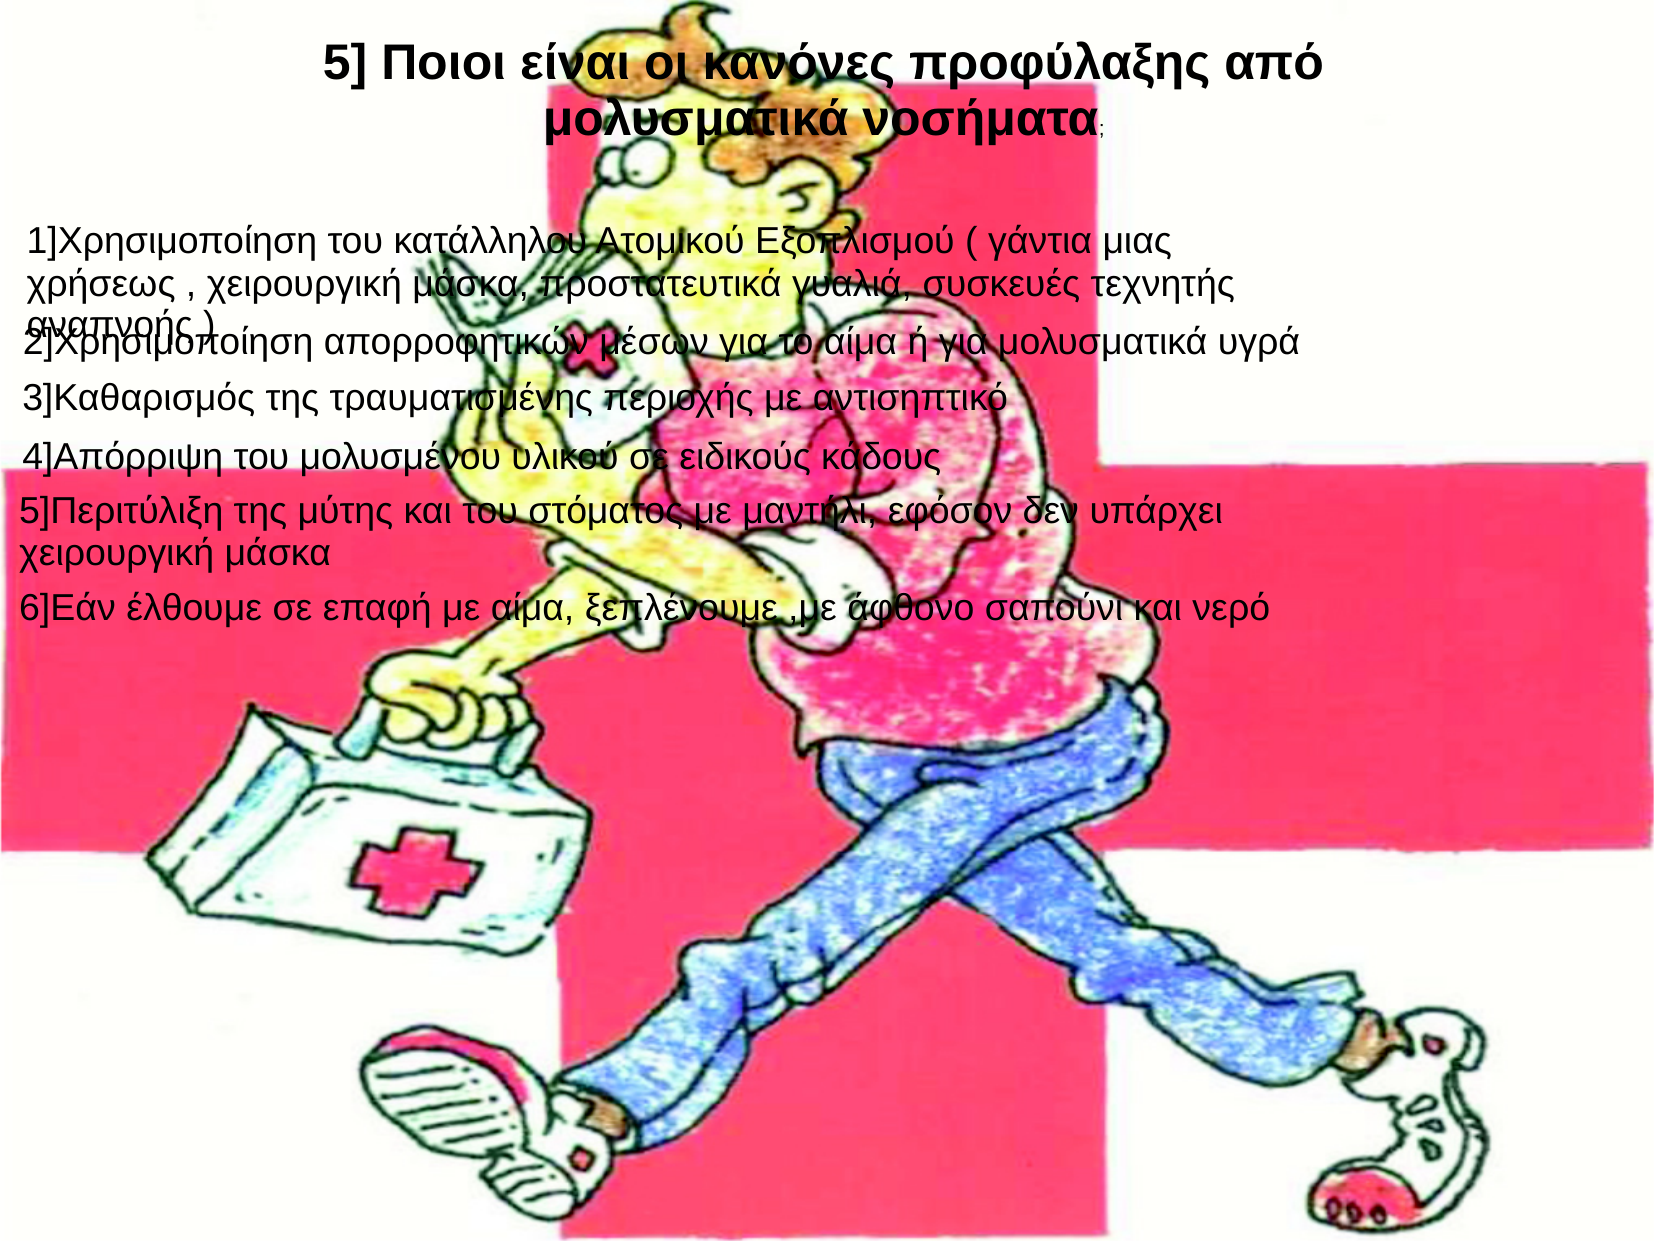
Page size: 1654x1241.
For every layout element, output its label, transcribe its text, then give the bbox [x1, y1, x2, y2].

text_box 5]Περιτύλιξη της μύτης και του στόματος με μαντήλι, εφόσον δεν υπάρχει χειρουργική μάσκα [4, 482, 1327, 799]
text_box 5] Ποιοι είναι οι κανόνες προφύλαξης από μολυσματικά νοσήματα; [218, 26, 1430, 313]
text_box 2]Χρησιμοποίηση απορροφητικών μέσων για το αίμα ή για μολυσματικά υγρά [8, 313, 1486, 689]
text_box 3]Καθαρισμός της τραυματισμένης περιοχής με αντισηπτικό [7, 369, 1145, 482]
picture [0, 0, 1654, 1241]
text_box 4]Απόρριψη του μολυσμένου υλικού σε ειδικούς κάδους [7, 428, 1031, 482]
text_box 1]Χρησιμοποίηση του κατάλληλου Ατομικού Εξοπλισμού ( γάντια μιας χρήσεως , χειρουργική μάσκα, προστατευτικά γυαλιά, συσκευές τεχνητής αναπνοής ) [11, 212, 1347, 313]
text_box 6]Εάν έλθουμε σε επαφή με αίμα, ξεπλένουμε ,με άφθονο σαπούνι και νερό [4, 578, 1297, 836]
